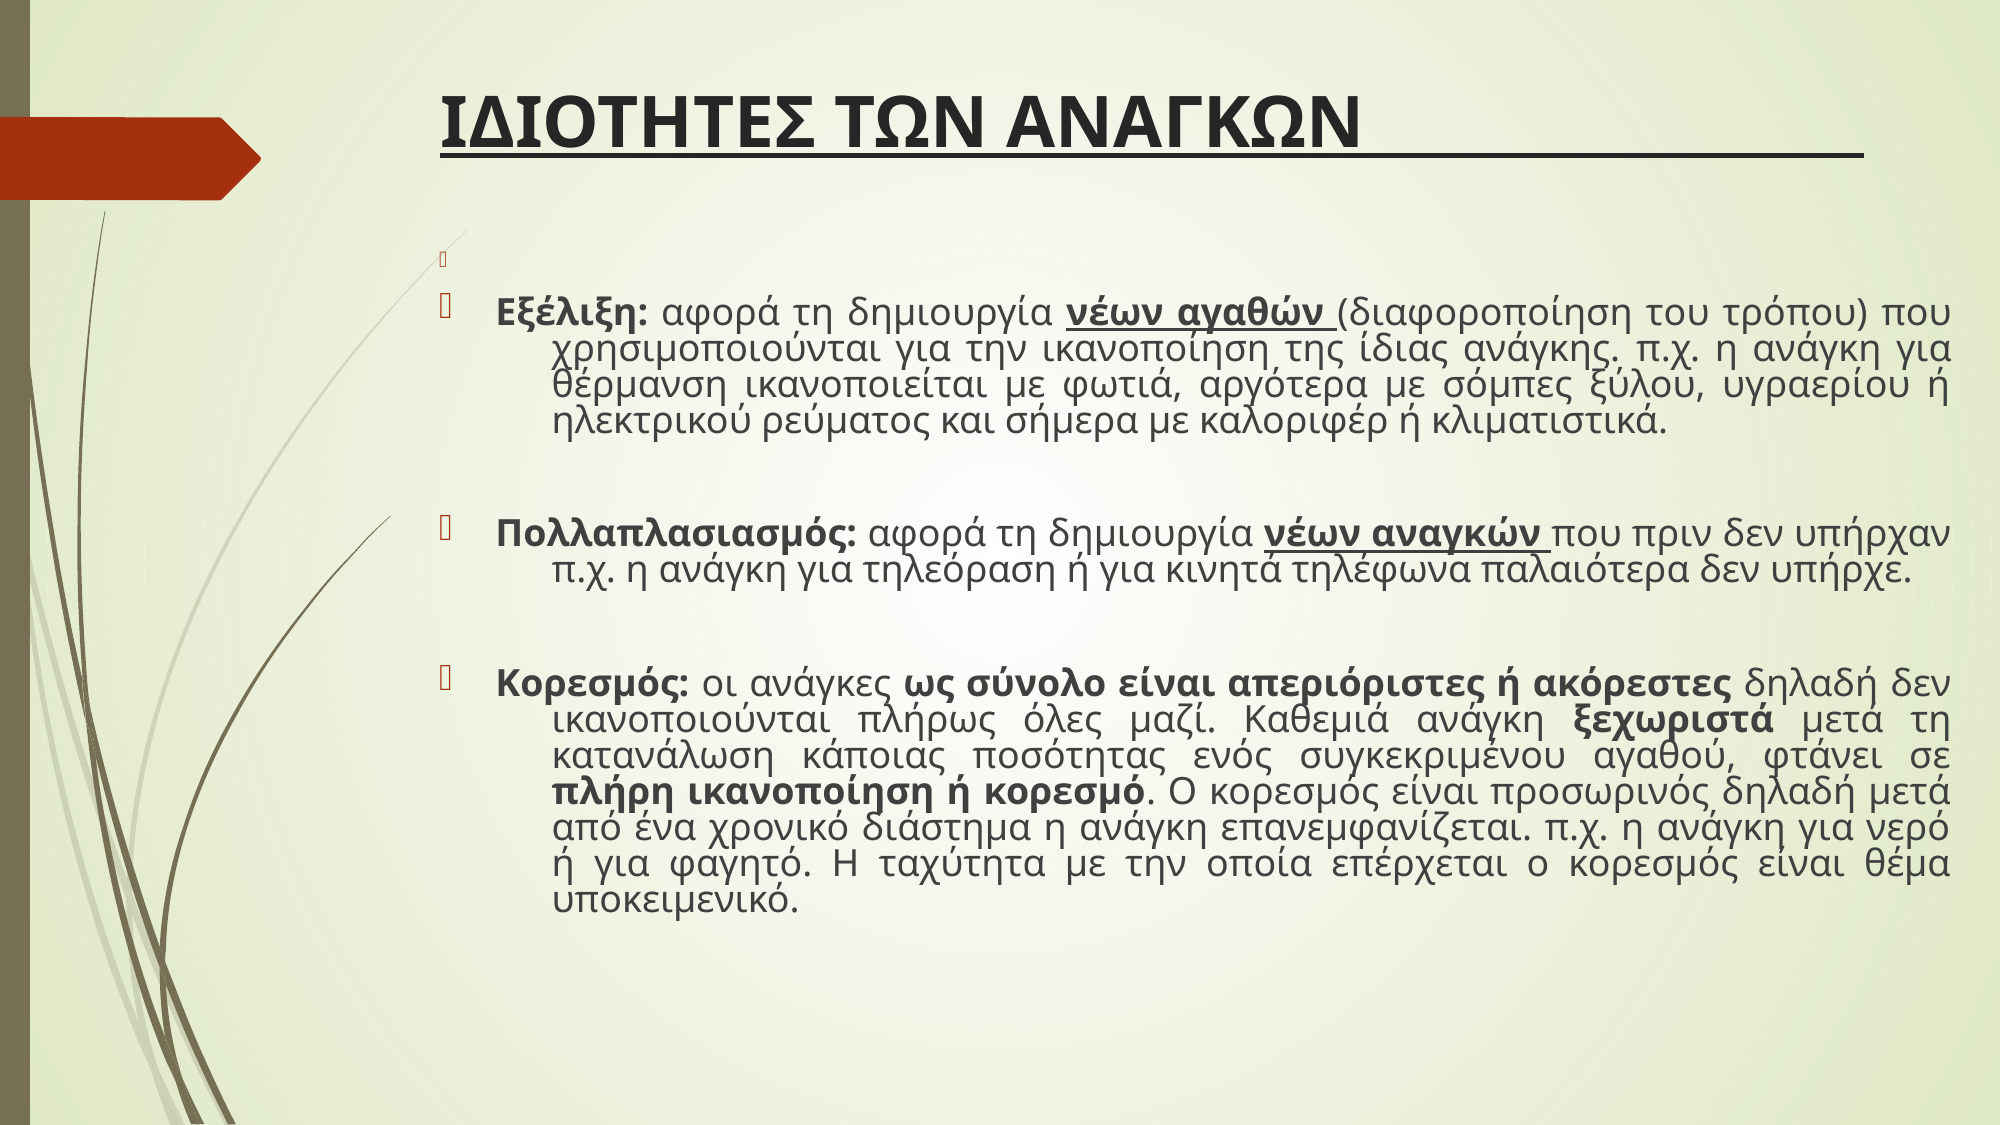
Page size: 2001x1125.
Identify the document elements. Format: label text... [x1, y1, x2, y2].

title ΙΔΙΟΤΗΤΕΣ ΤΩΝ ΑΝΑΓΚΩΝ [425, 68, 1888, 240]
list Εξέλιξη: αφορά τη δημιουργία νέων αγαθών (διαφοροποίηση του τρόπου) που χρησιμοποιούνται για την ικανοποίηση της ίδιας ανάγκης. π.χ. η ανάγκη για θέρμανση ικανοποιείται με φωτιά, αργότερα με σόμπες ξύλου, υγραερίου ή ηλεκτρικού ρεύματος και σήμερα με καλοριφέρ ή κλιματιστικά. Πολλαπλασιασμός: αφορά τη δημιουργία νέων αναγκών που πριν δεν υπήρχαν π.χ. η ανάγκη για τηλεόραση ή για κινητά τηλέφωνα παλαιότερα δεν υπήρχε. Κορεσμός: οι ανάγκες ως σύνολο είναι απεριόριστες ή ακόρεστες δηλαδή δεν ικανοποιούνται πλήρως όλες μαζί. Καθεμιά ανάγκη ξεχωριστά μετά τη κατανάλωση κάποιας ποσότητας ενός συγκεκριμένου αγαθού, φτάνει σε πλήρη ικανοποίηση ή κορεσμό. Ο κορεσμός είναι προσωρινός δηλαδή μετά από ένα χρονικό διάστημα η ανάγκη επανεμφανίζεται. π.χ. η ανάγκη για νερό ή για φαγητό. Η ταχύτητα με την οποία επέρχεται ο κορεσμός είναι θέμα υποκειμενικό. [424, 240, 1967, 1029]
